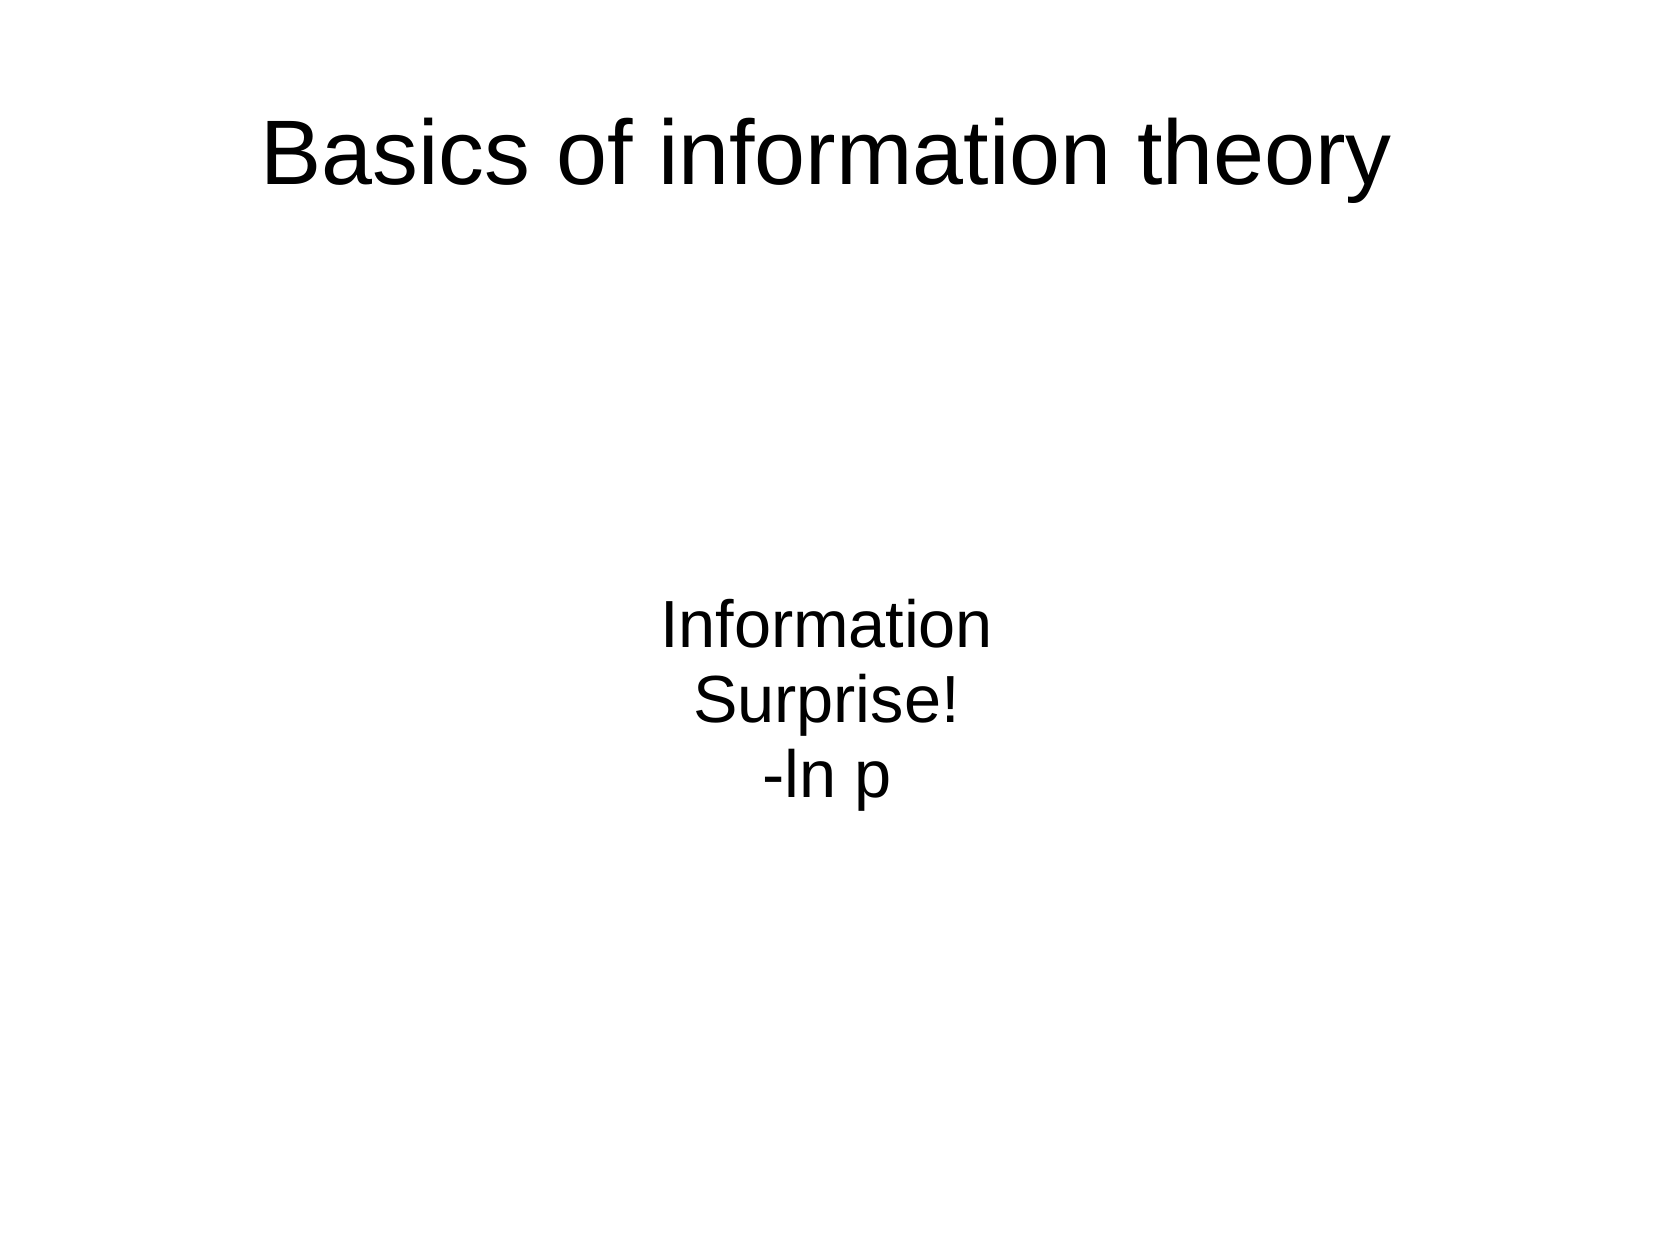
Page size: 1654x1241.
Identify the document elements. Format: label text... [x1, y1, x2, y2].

title Basics of information theory [82, 56, 1571, 250]
subtitle Information Surprise! -ln p [82, 297, 1571, 1102]
